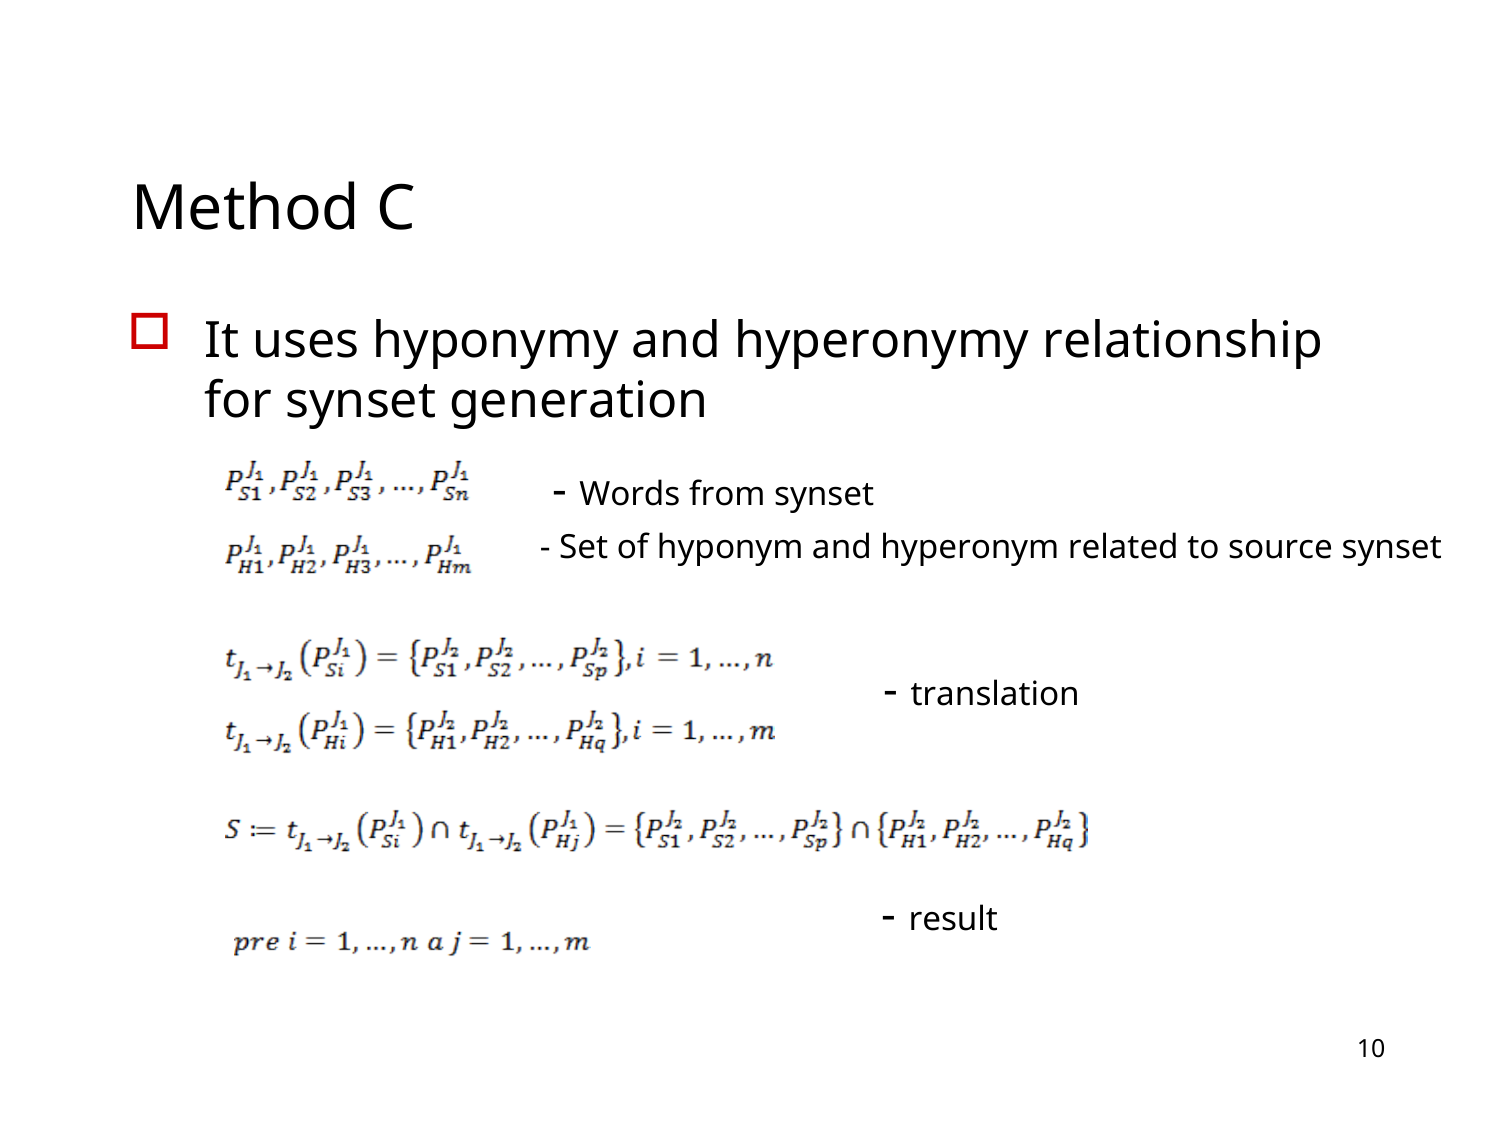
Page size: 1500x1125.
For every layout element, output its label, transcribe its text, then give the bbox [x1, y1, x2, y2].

text_box <number> [1074, 1024, 1401, 1103]
picture [225, 524, 475, 593]
picture [225, 449, 475, 521]
picture [234, 915, 591, 975]
text_box - Words from synset [537, 462, 890, 522]
text_box It uses hyponymy and hyperonymy relationship for synset generation [112, 299, 1413, 451]
picture [225, 799, 1088, 871]
text_box - translation [869, 662, 1095, 722]
picture [225, 624, 775, 773]
text_box - result [867, 887, 1014, 947]
text_box Method C [99, 62, 1450, 250]
text_box - Set of hyponym and hyperonym related to source synset [524, 524, 1463, 573]
